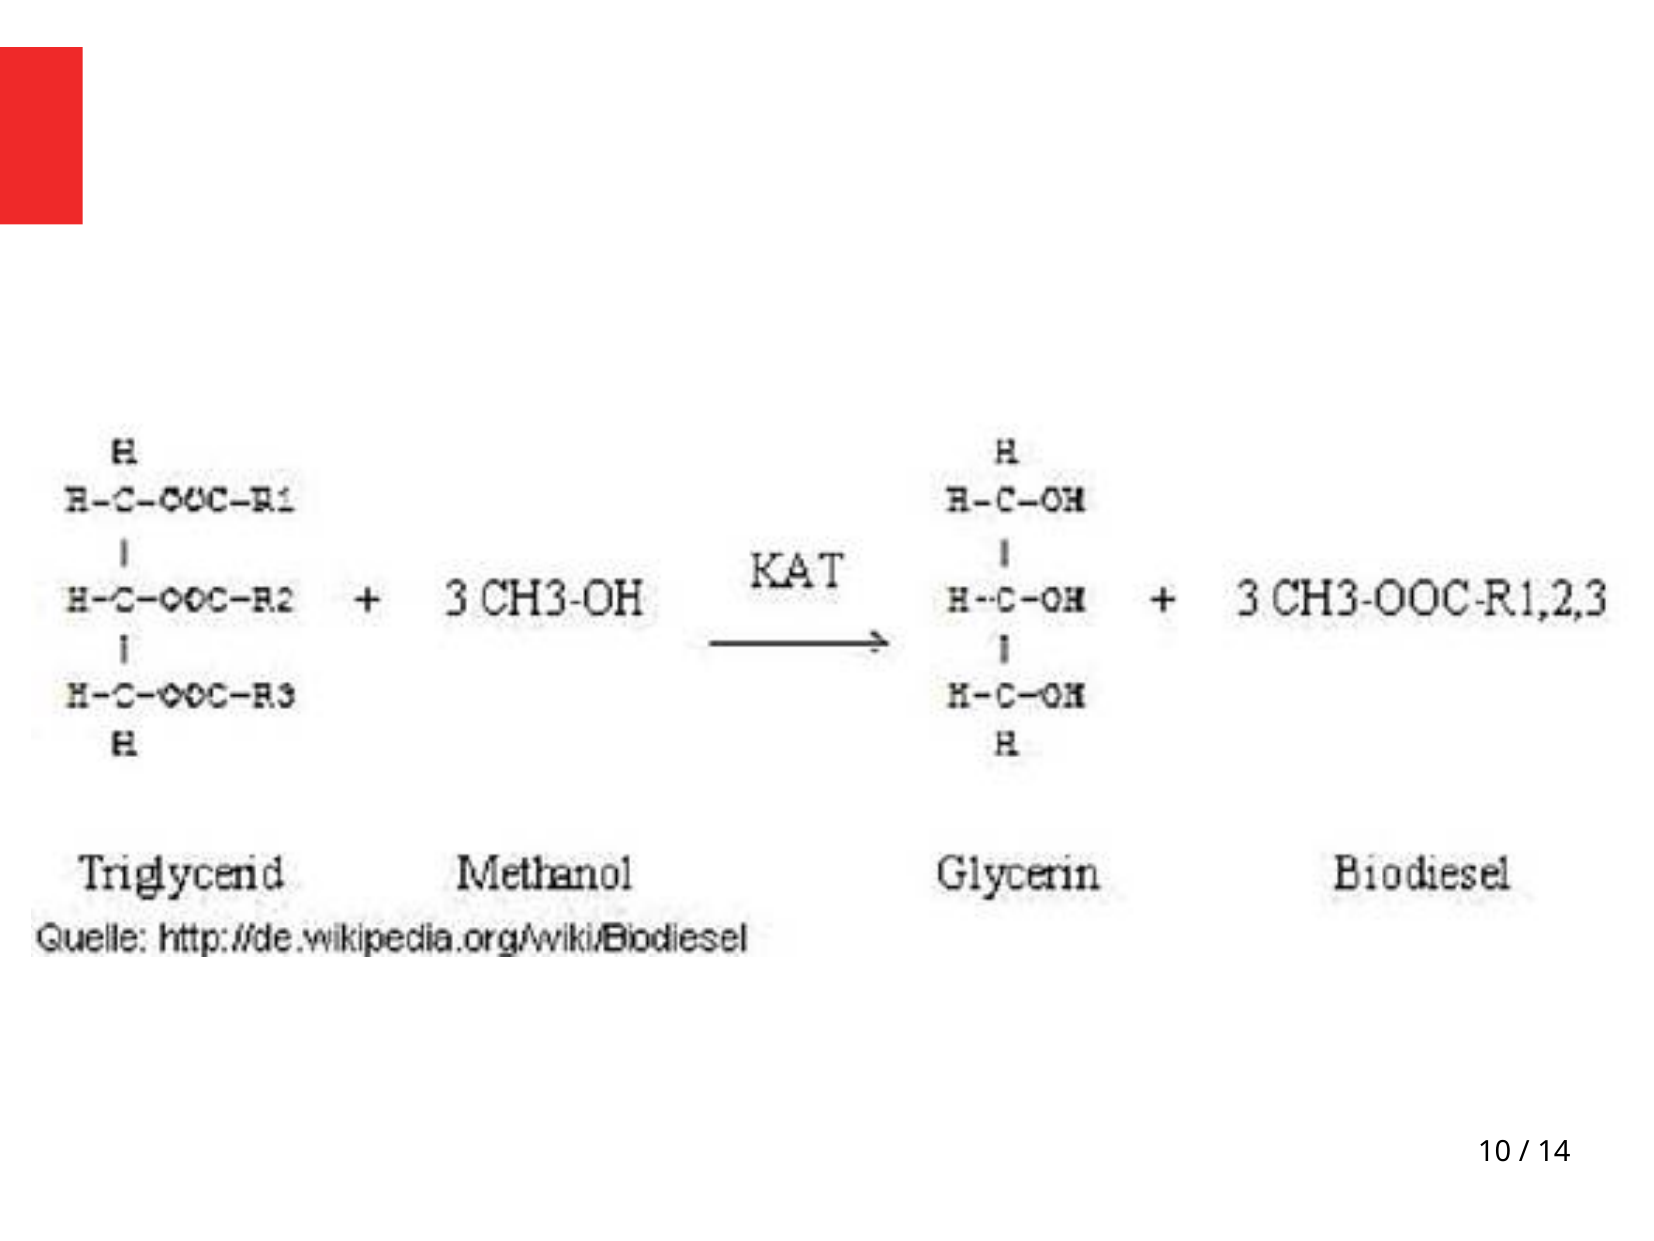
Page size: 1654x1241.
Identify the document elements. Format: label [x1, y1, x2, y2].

picture [31, 357, 1654, 957]
